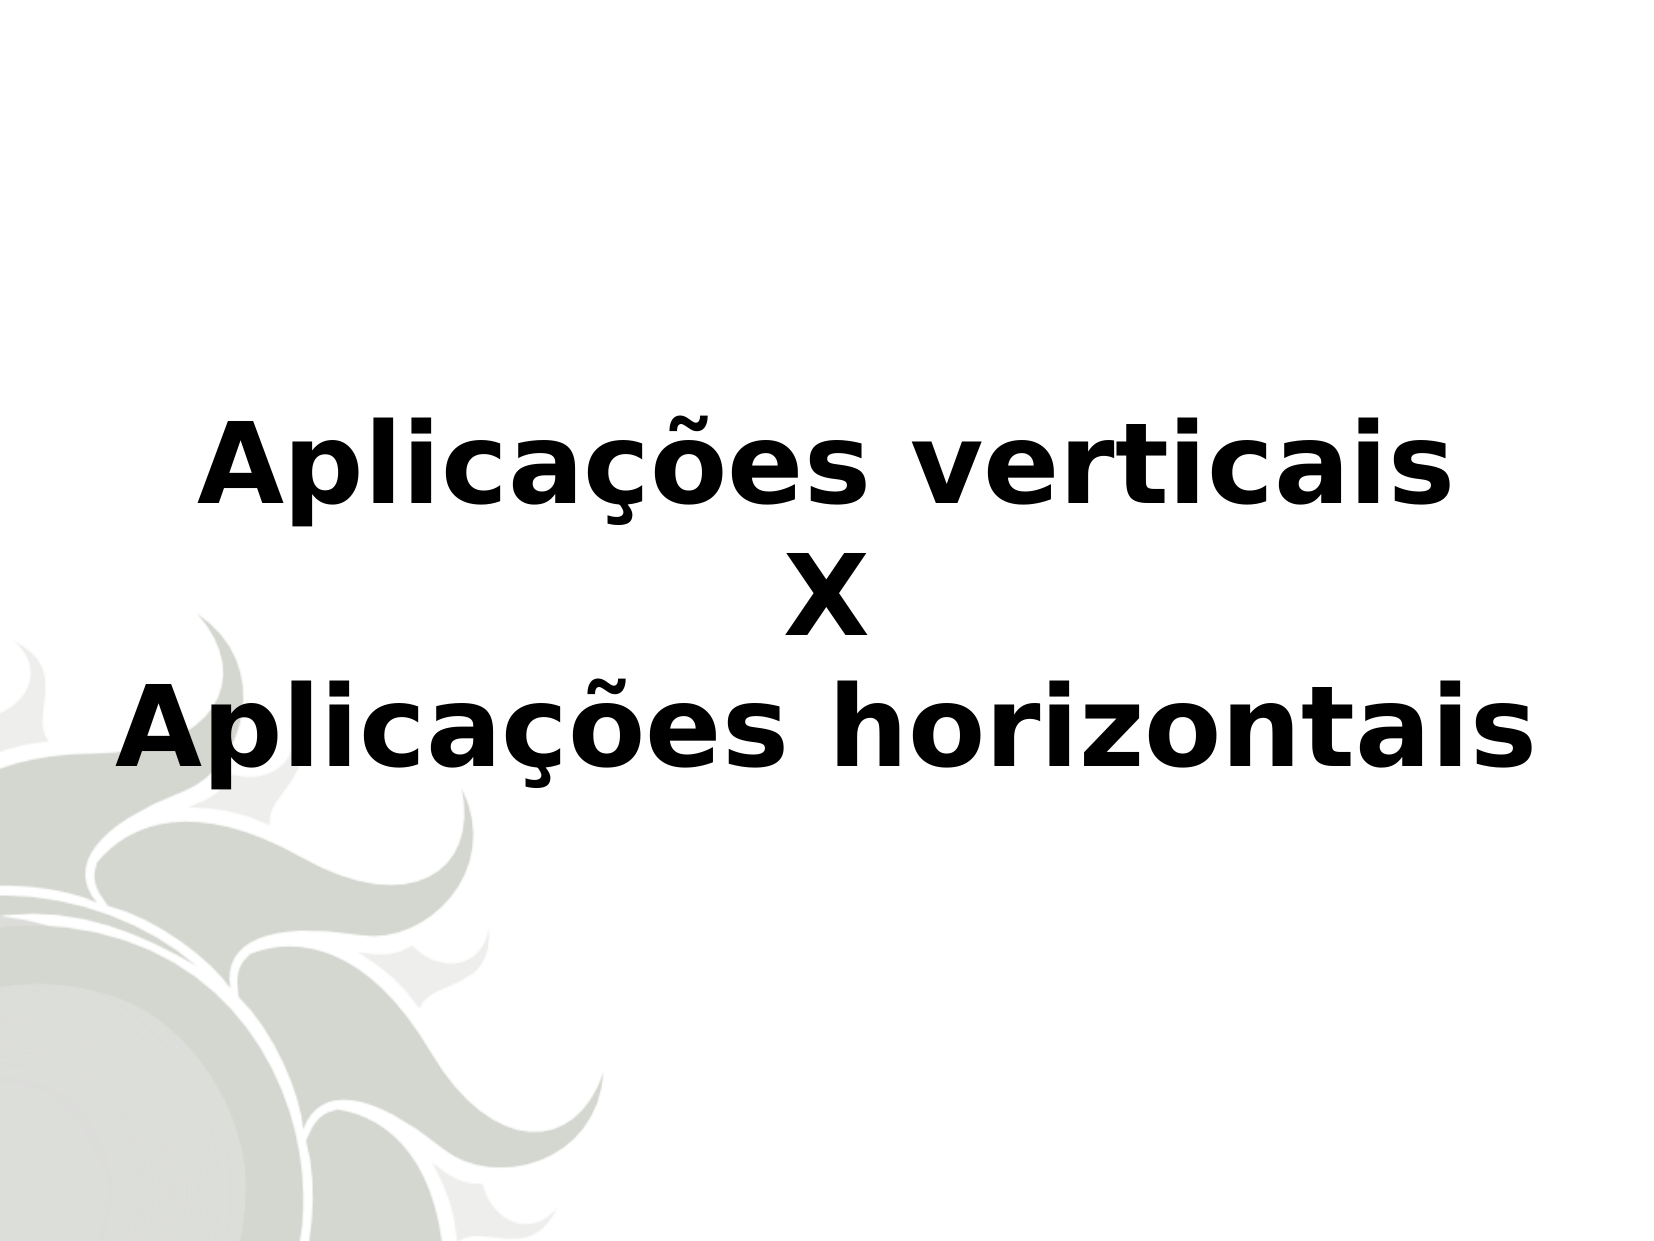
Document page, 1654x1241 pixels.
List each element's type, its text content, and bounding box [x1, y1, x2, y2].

picture [0, 555, 644, 1241]
title Aplicações verticais X Aplicações horizontais [82, 399, 1571, 793]
